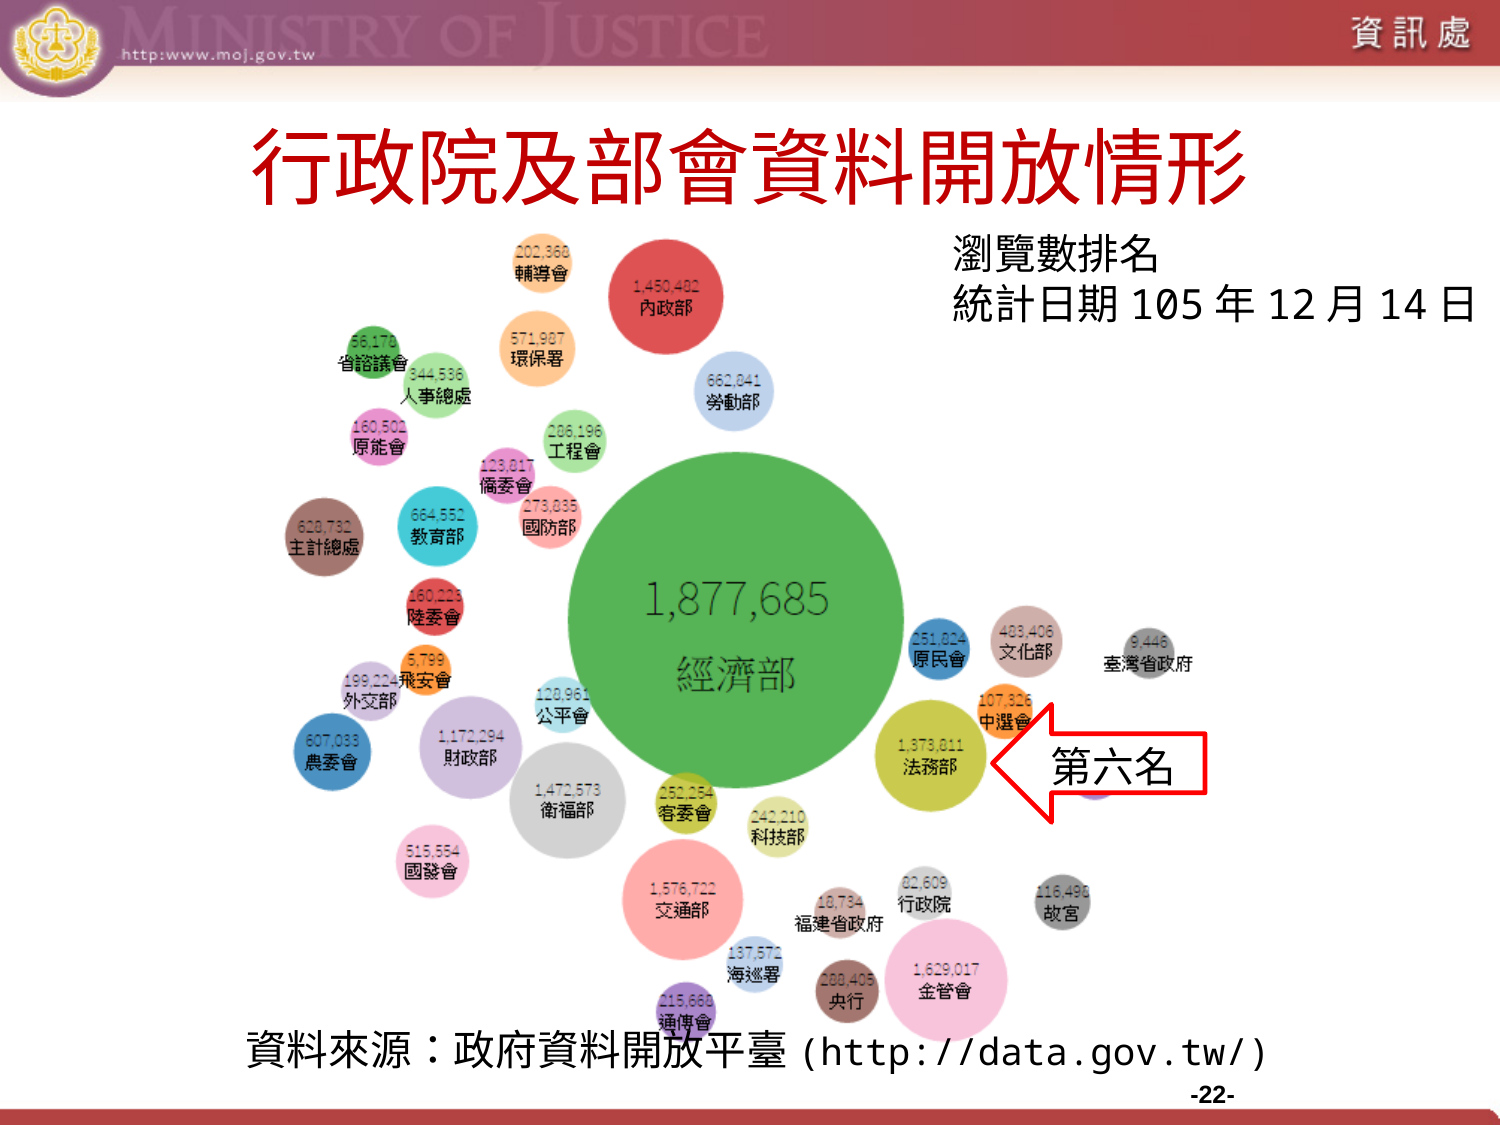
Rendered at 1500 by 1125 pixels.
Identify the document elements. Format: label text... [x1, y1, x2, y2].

text_box 資料來源：政府資料開放平臺(http://data.gov.tw/) [230, 1016, 1206, 1083]
picture [226, 240, 1209, 1083]
text_box 第六名 [992, 704, 1206, 823]
text_box 瀏覽數排名 統計日期105年12月14日 [937, 219, 1410, 337]
text_box -22- [1175, 1070, 1488, 1109]
title 行政院及部會資料開放情形 [112, 90, 1388, 240]
